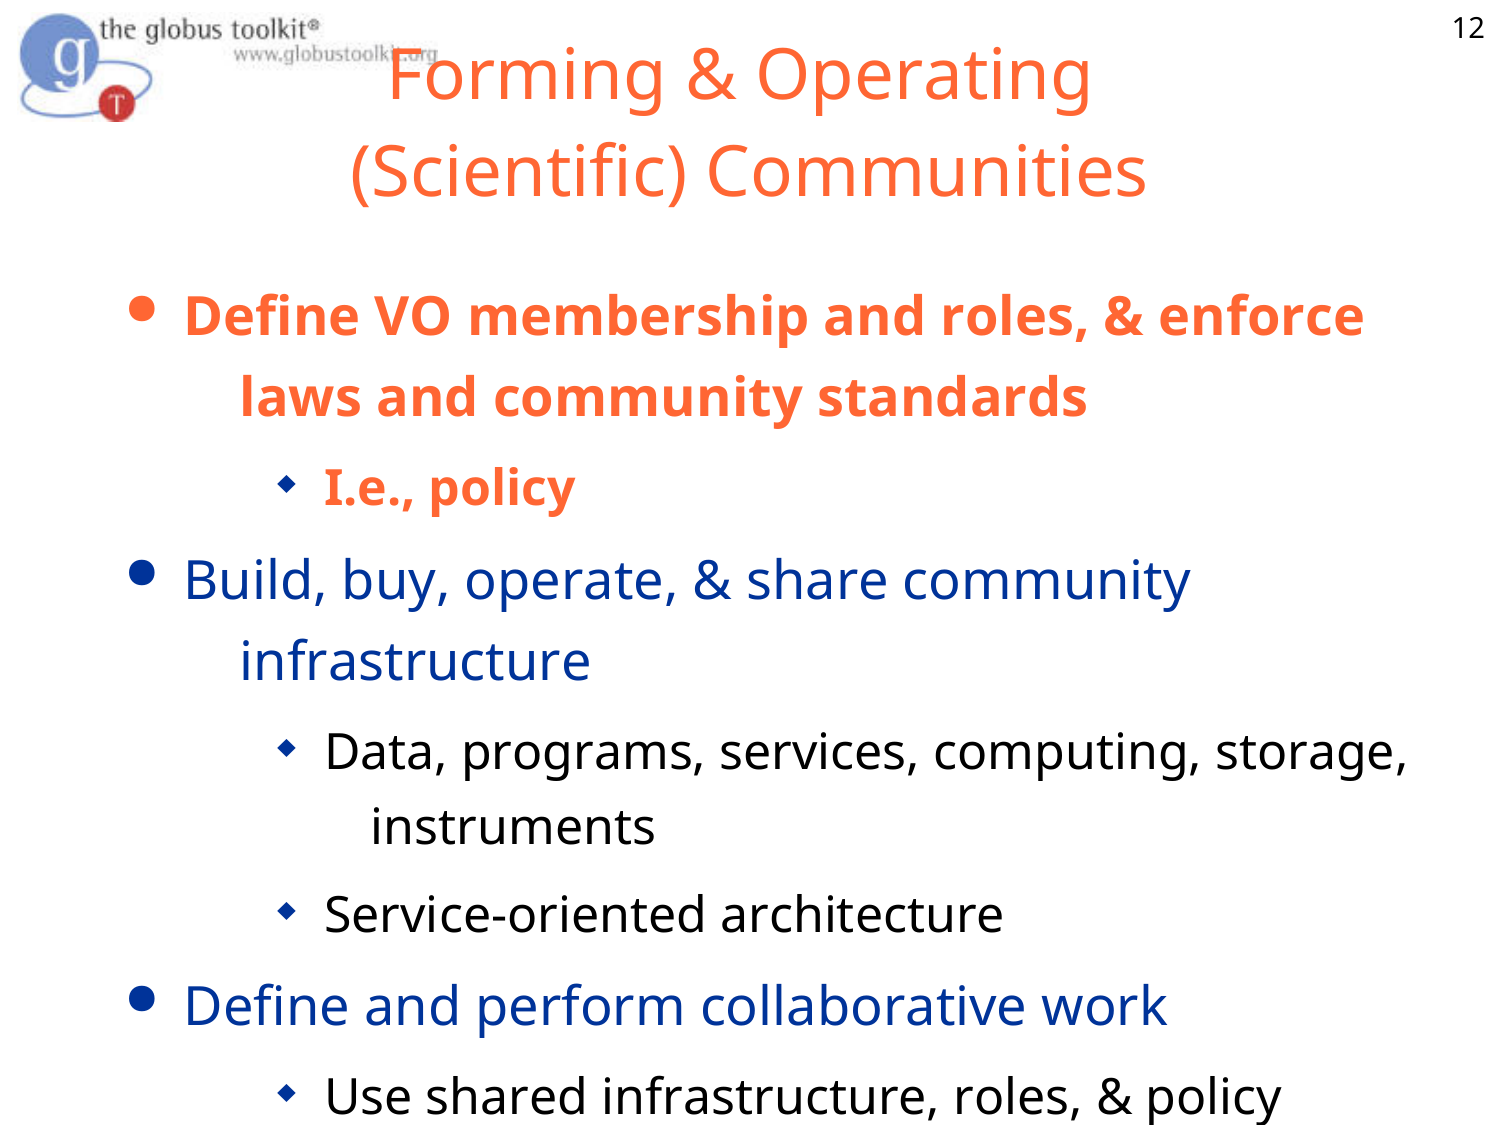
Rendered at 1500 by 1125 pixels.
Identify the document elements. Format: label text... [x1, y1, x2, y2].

list Define VO membership and roles, & enforce laws and community standards I.e., policy Build, buy, operate, & share community infrastructure Data, programs, services, computing, storage, instruments Service-oriented architecture Define and perform collaborative work Use shared infrastructure, roles, & policy Manage community workflow [112, 262, 1426, 1121]
title Forming & Operating (Scientific) Communities [112, 39, 1388, 225]
picture [17, 12, 438, 122]
